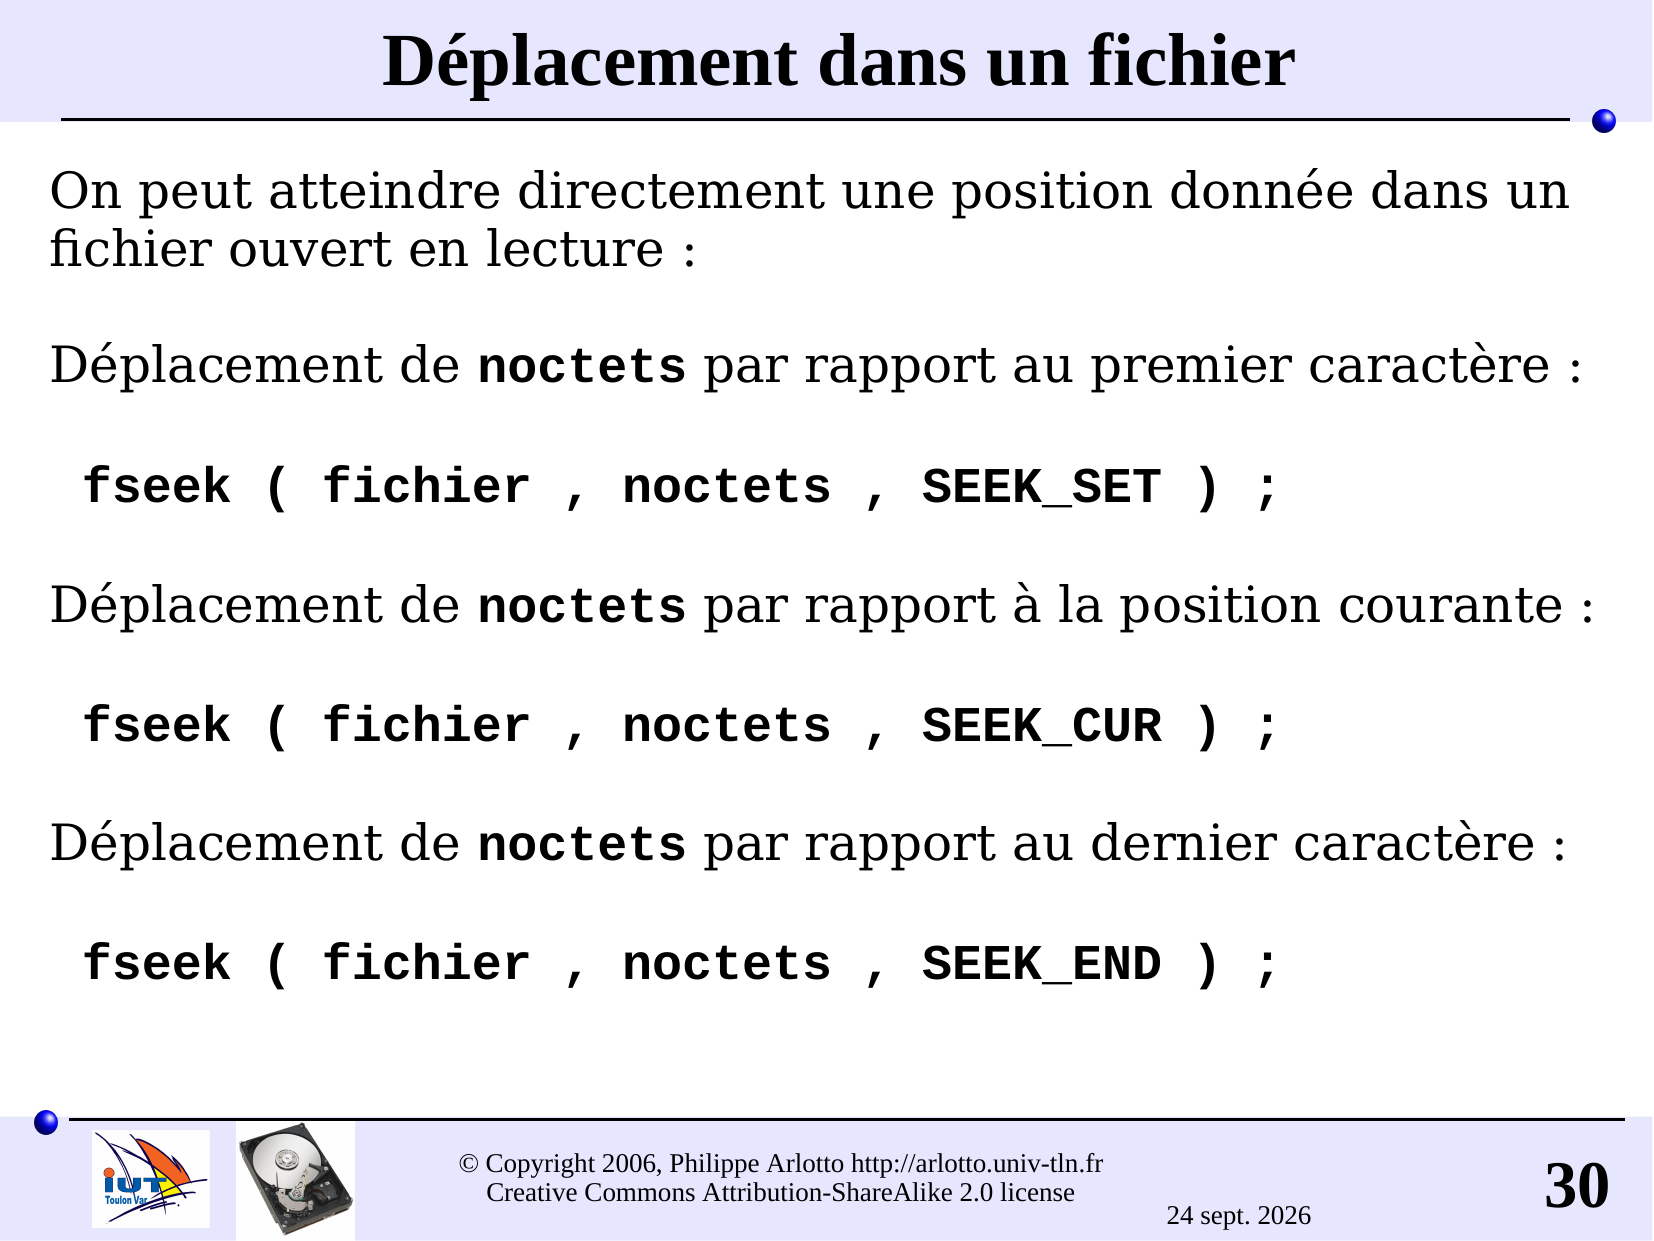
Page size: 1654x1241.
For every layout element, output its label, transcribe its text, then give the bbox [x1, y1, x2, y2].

title Déplacement dans un fichier [95, 14, 1585, 107]
picture [236, 1121, 355, 1241]
text_box On peut atteindre directement une position donnée dans un fichier ouvert en lecture : Déplacement de noctets par rapport au premier caractère : fseek ( fichier , noctets , SEEK_SET ) ; Déplacement de noctets par rapport à la position courante : fseek ( fichier , noctets , SEEK_CUR ) ; Déplacement de noctets par rapport au dernier caractère : fseek ( fichier , noctets , SEEK_END ) ; [49, 161, 1597, 1112]
